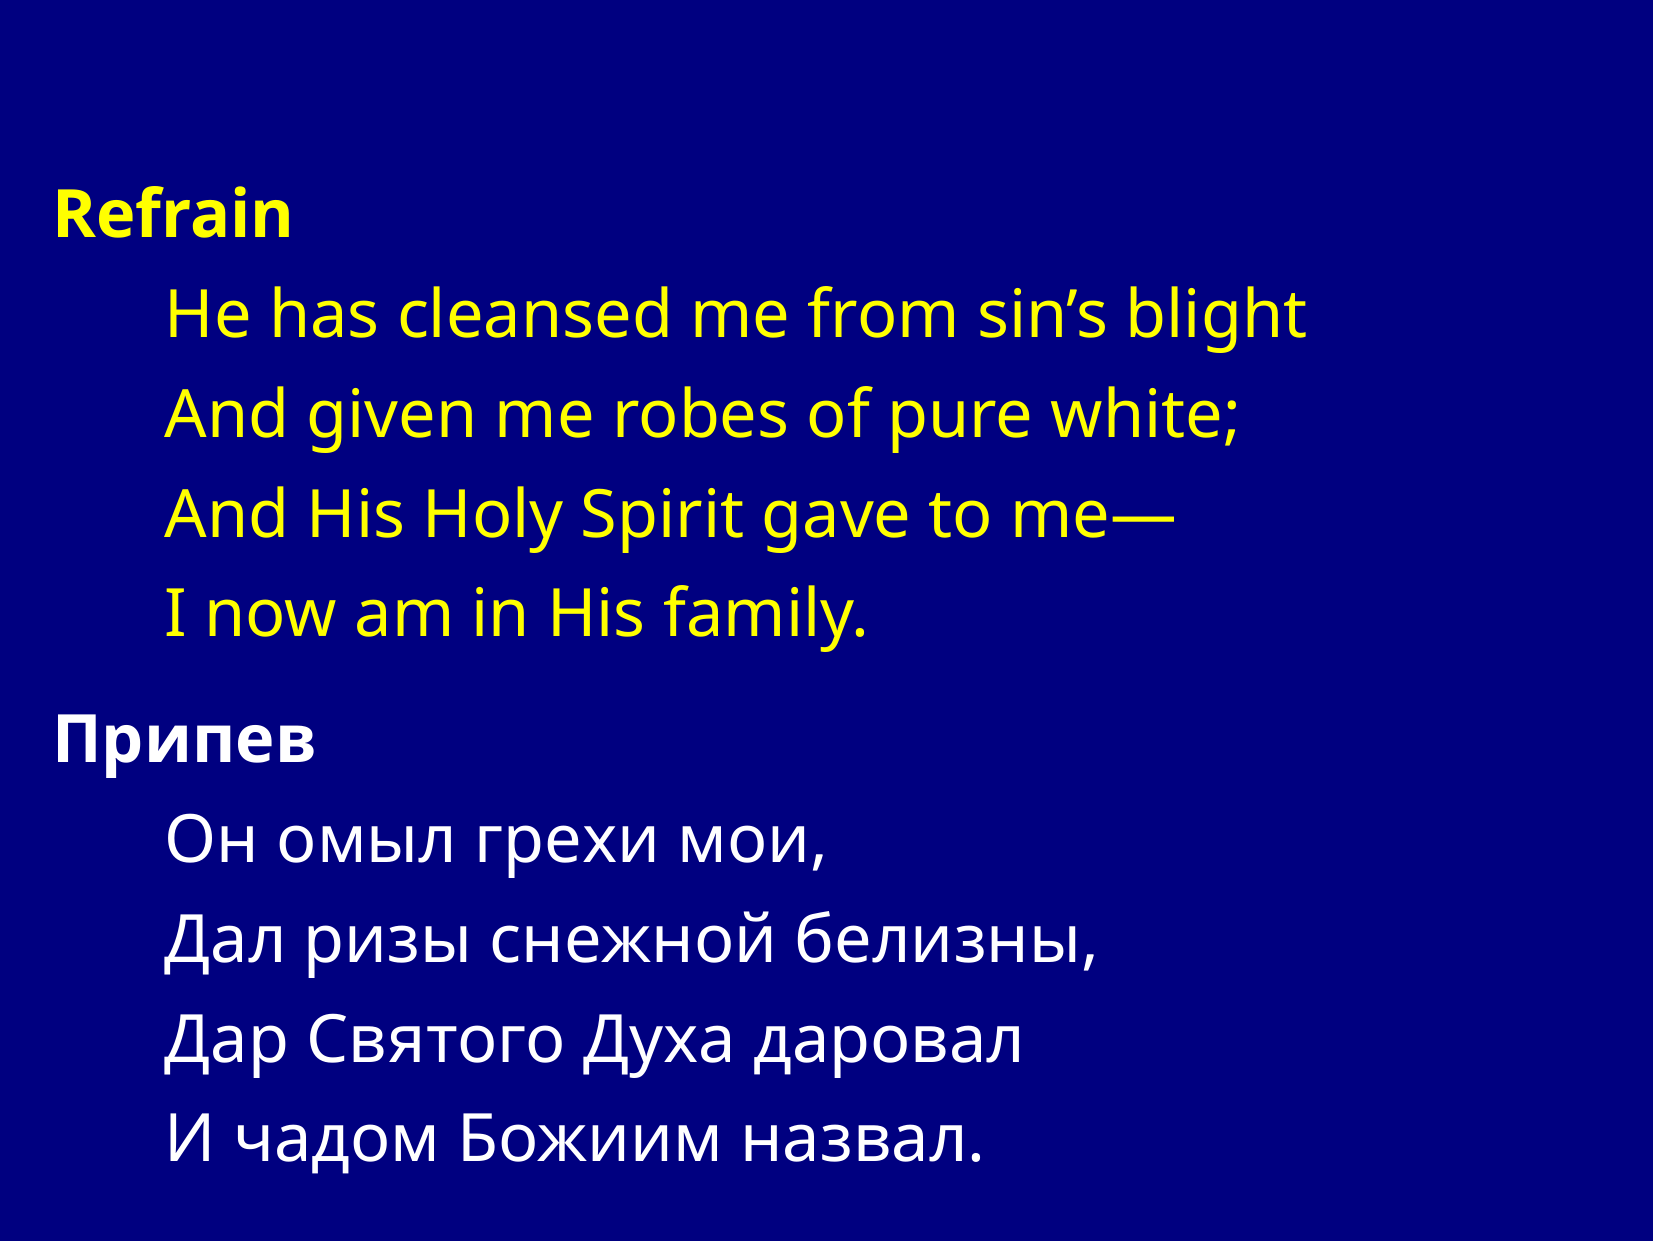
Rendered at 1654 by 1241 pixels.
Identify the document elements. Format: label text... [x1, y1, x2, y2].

text_box Припев Он омыл грехи мои, Дал ризы снежной белизны, Дар Святого Духа даровал И чадом Божиим назвал. [37, 675, 1653, 1163]
text_box Refrain He has cleansed me from sin’s blight And given me robes of pure white; And His Holy Spirit gave to me— I now am in His family. [37, 150, 1653, 638]
